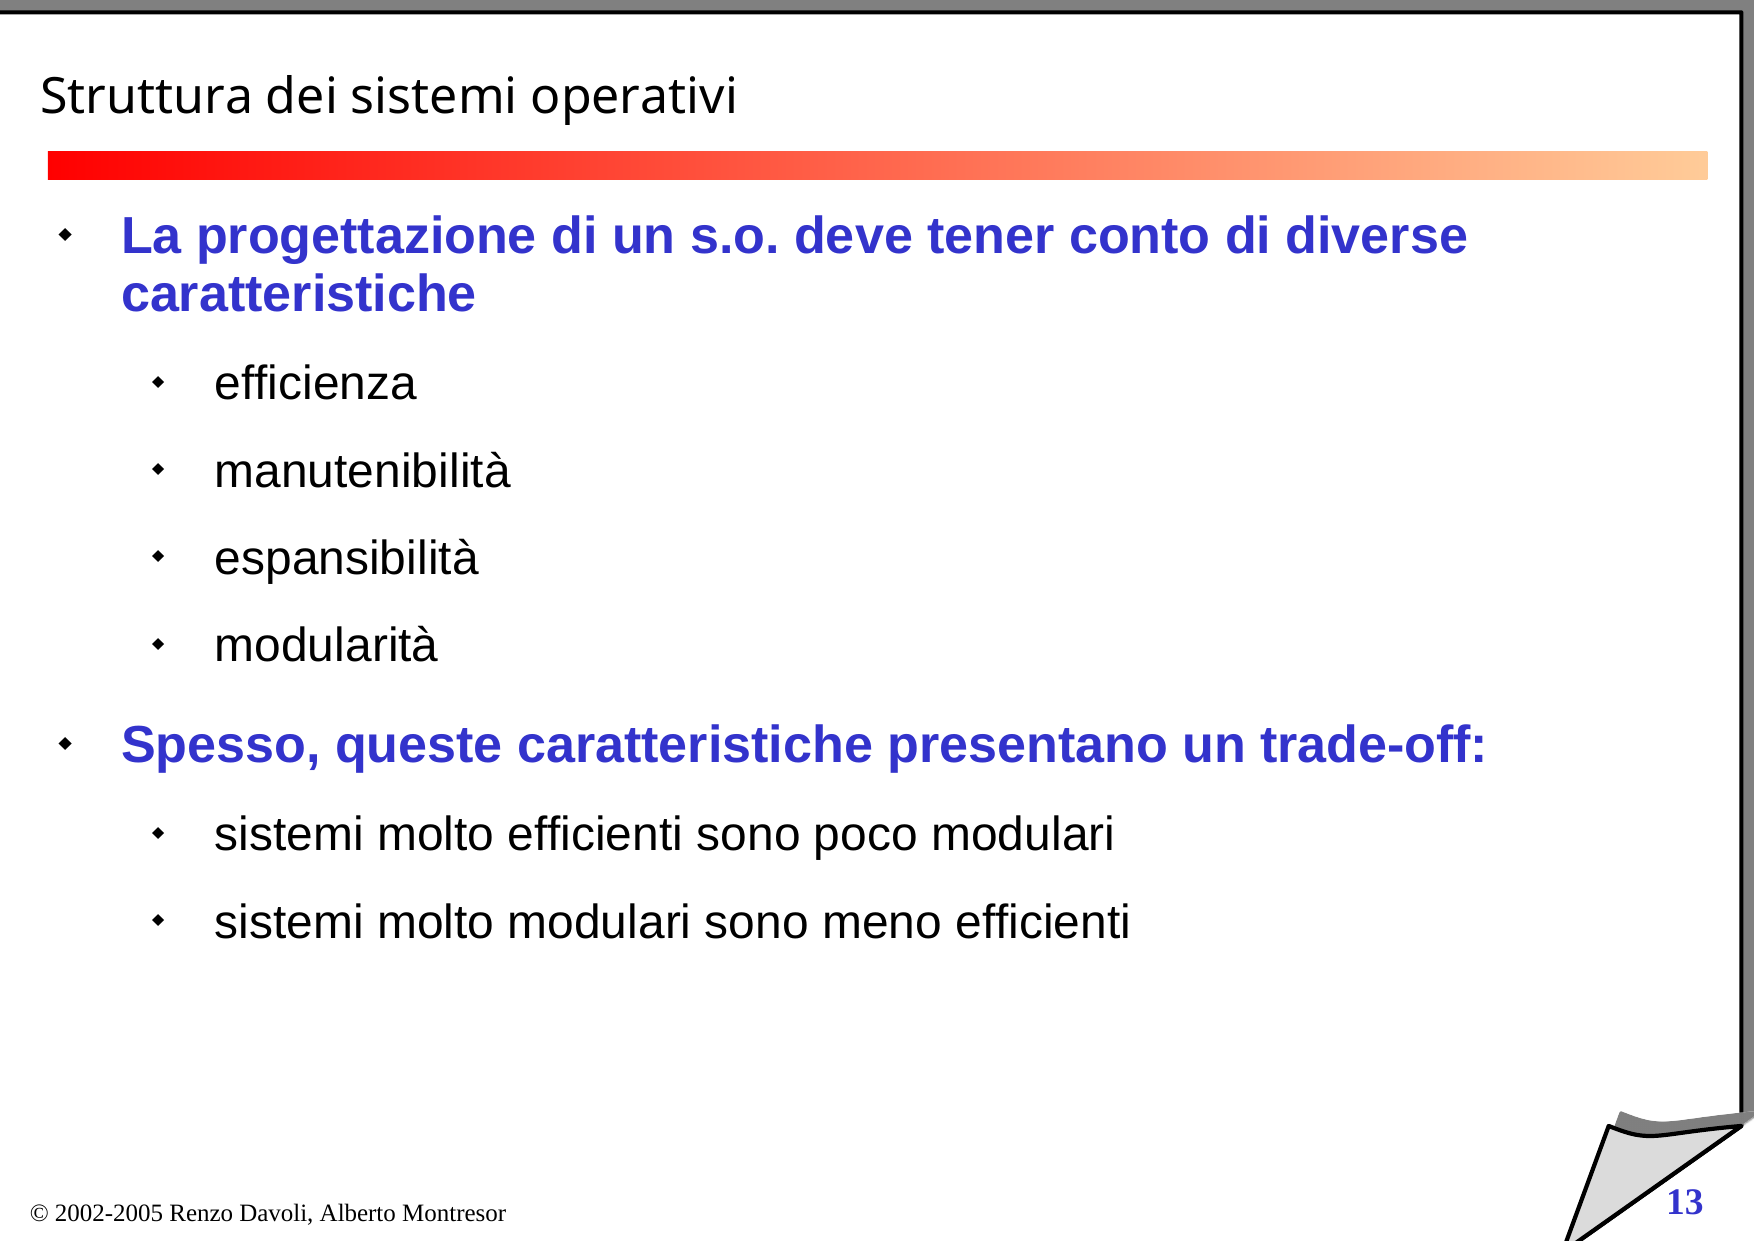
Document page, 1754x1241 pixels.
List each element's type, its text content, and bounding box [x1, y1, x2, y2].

list La progettazione di un s.o. deve tener conto di diverse caratteristiche efficienza manutenibilità espansibilità modularità Spesso, queste caratteristiche presentano un trade-off: sistemi molto efficienti sono poco modulari sistemi molto modulari sono meno efficienti [58, 206, 1696, 974]
title Struttura dei sistemi operativi [40, 49, 1714, 144]
